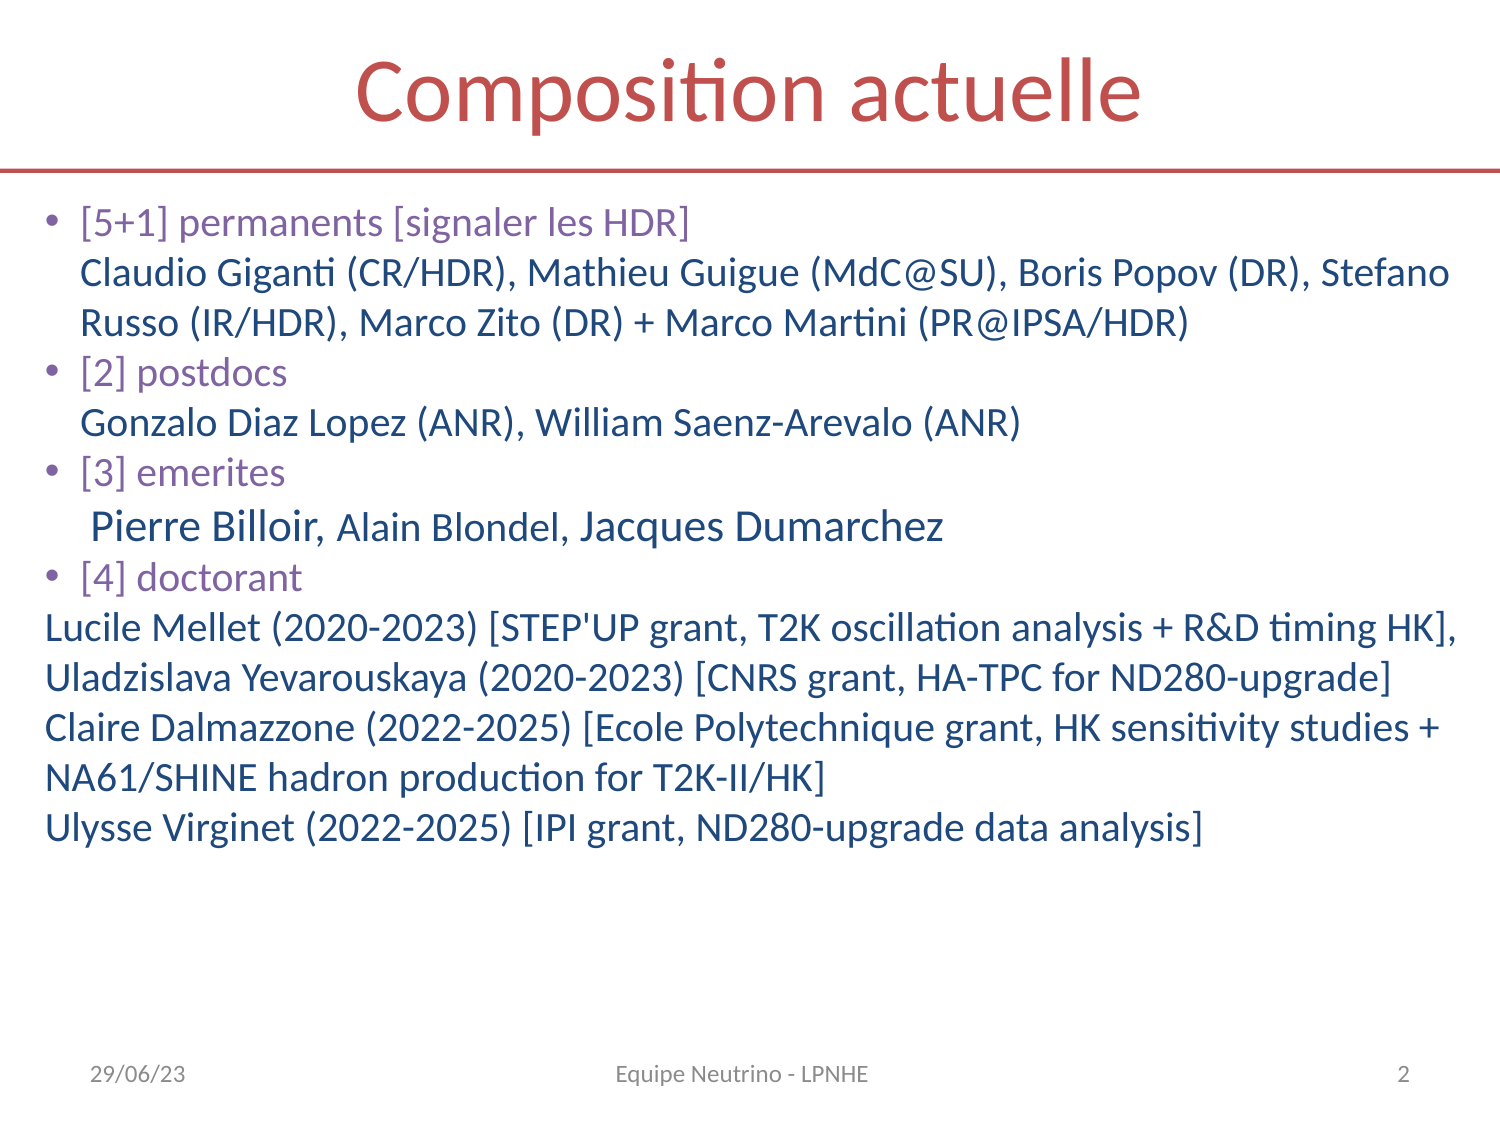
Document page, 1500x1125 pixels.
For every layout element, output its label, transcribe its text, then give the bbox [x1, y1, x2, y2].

text_box [5+1] permanents [signaler les HDR] Claudio Giganti (CR/HDR), Mathieu Guigue (MdC@SU), Boris Popov (DR), Stefano Russo (IR/HDR), Marco Zito (DR) + Marco Martini (PR@IPSA/HDR) [2] postdocs Gonzalo Diaz Lopez (ANR), William Saenz-Arevalo (ANR) [3] emerites Pierre Billoir, Alain Blondel, Jacques Dumarchez [4] doctorant Lucile Mellet (2020-2023) [STEP'UP grant, T2K oscillation analysis + R&D timing HK], Uladzislava Yevarouskaya (2020-2023) [CNRS grant, HA-TPC for ND280-upgrade] Claire Dalmazzone (2022-2025) [Ecole Polytechnique grant, HK sensitivity studies + NA61/SHINE hadron production for T2K-II/HK] Ulysse Virginet (2022-2025) [IPI grant, ND280-upgrade data analysis] [29, 187, 1485, 1043]
text_box Equipe Neutrino - LPNHE [464, 1042, 1020, 1103]
text_box 29/06/23 [74, 1042, 425, 1103]
text_box Composition actuelle [75, 29, 1425, 141]
text_box <number> [1074, 1042, 1425, 1103]
